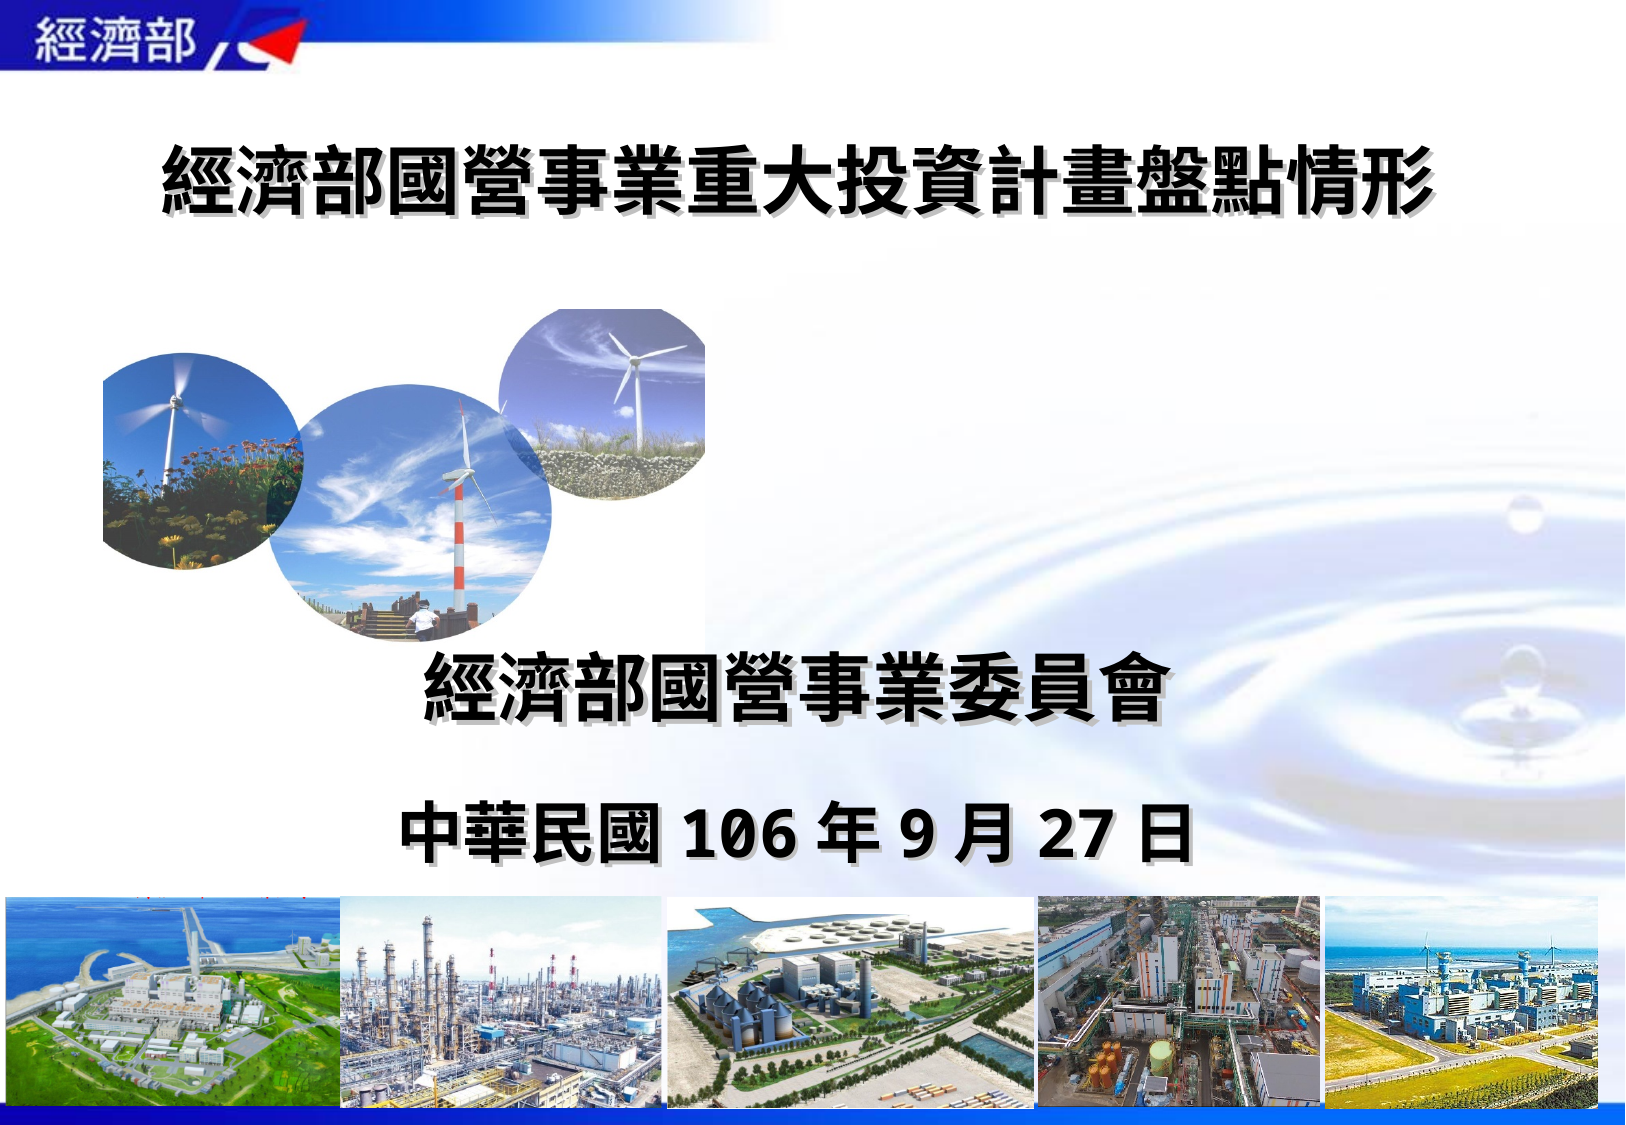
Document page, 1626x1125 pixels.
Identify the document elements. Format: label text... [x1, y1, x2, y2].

picture [1038, 896, 1320, 1107]
picture [5, 896, 662, 1108]
picture [667, 897, 1034, 1109]
picture [1325, 896, 1598, 1111]
text_box 經濟部國營事業重大投資計畫盤點情形 [47, 8, 1548, 322]
picture [103, 322, 705, 694]
text_box 中華民國106年9月27日 [160, 782, 1436, 881]
text_box 經濟部國營事業委員會 [160, 633, 1436, 765]
